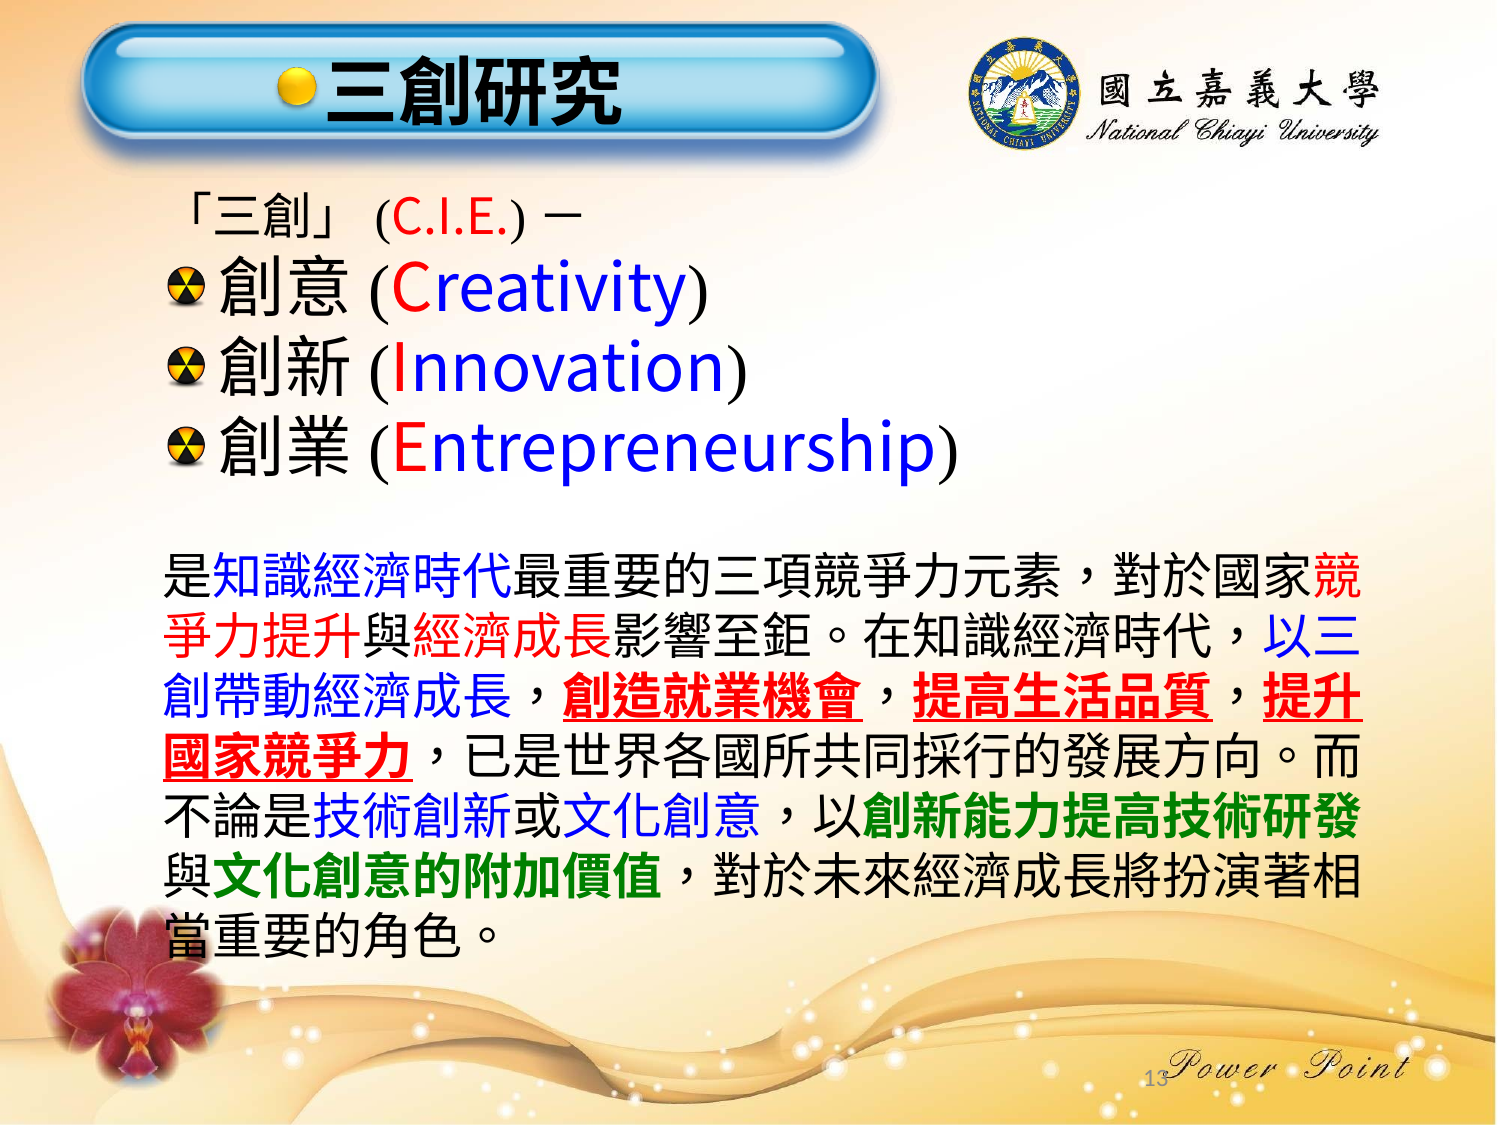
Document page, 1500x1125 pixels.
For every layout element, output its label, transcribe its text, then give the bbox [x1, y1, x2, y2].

text_box 三創研究 [250, 37, 643, 144]
text_box 13 [1128, 1046, 1479, 1107]
picture [64, 22, 897, 178]
text_box 「三創」(C.I.E.)－ 創意(Creativity) 創新(Innovation) 創業(Entrepreneurship) 是知識經濟時代最重要的三項競爭力元素，對於國家競爭力提升與經濟成長影響至鉅。在知識經濟時代，以三創帶動經濟成長，創造就業機會，提高生活品質，提升國家競爭力，已是世界各國所共同採行的發展方向。而不論是技術創新或文化創意，以創新能力提高技術研發與文化創意的附加價值，對於未來經濟成長將扮演著相當重要的角色。 [148, 177, 1400, 972]
